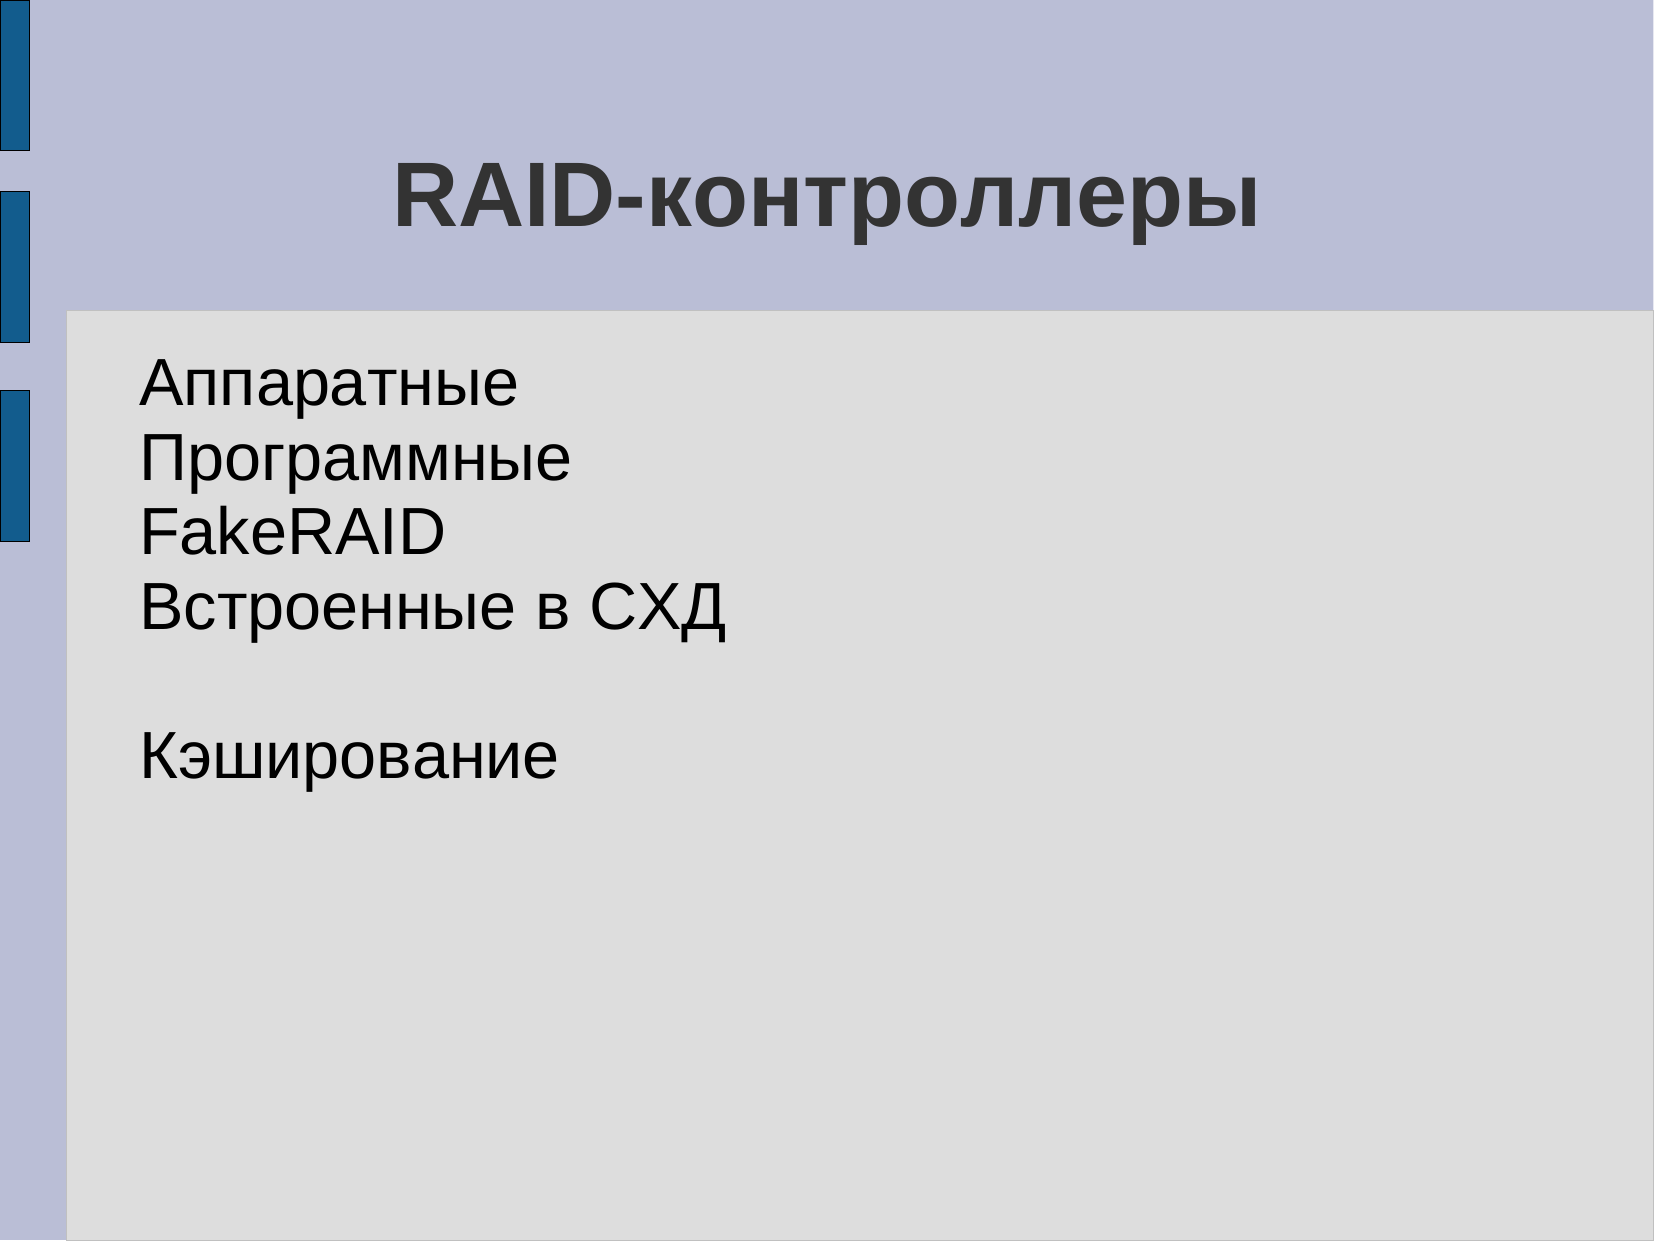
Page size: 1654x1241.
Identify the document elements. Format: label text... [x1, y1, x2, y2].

list Аппаратные Программные FakeRAID Встроенные в СХД Кэширование [121, 344, 1534, 1112]
title RAID-контроллеры [121, 98, 1534, 291]
